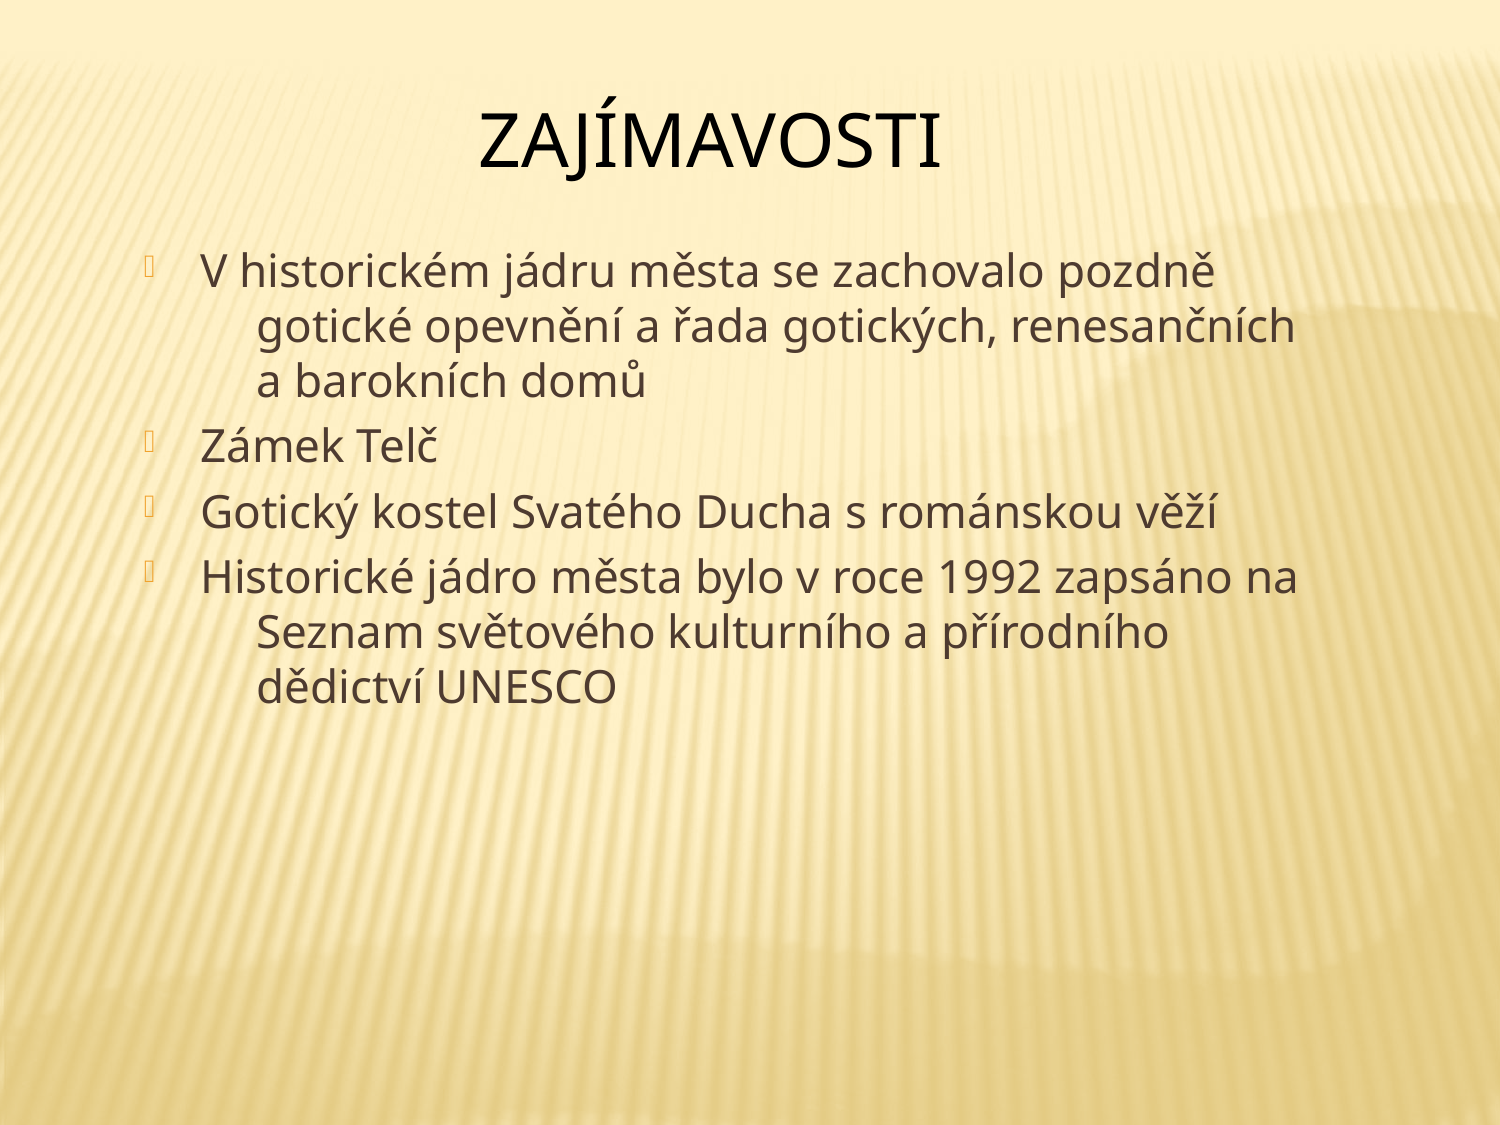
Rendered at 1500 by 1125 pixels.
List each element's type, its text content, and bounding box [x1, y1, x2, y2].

title Zajímavosti [117, 70, 1305, 205]
list V historickém jádru města se zachovalo pozdně gotické opevnění a řada gotických, renesančních a barokních domů Zámek Telč Gotický kostel Svatého Ducha s románskou věží Historické jádro města bylo v roce 1992 zapsáno na Seznam světového kulturního a přírodního dědictví UNESCO [128, 234, 1317, 803]
